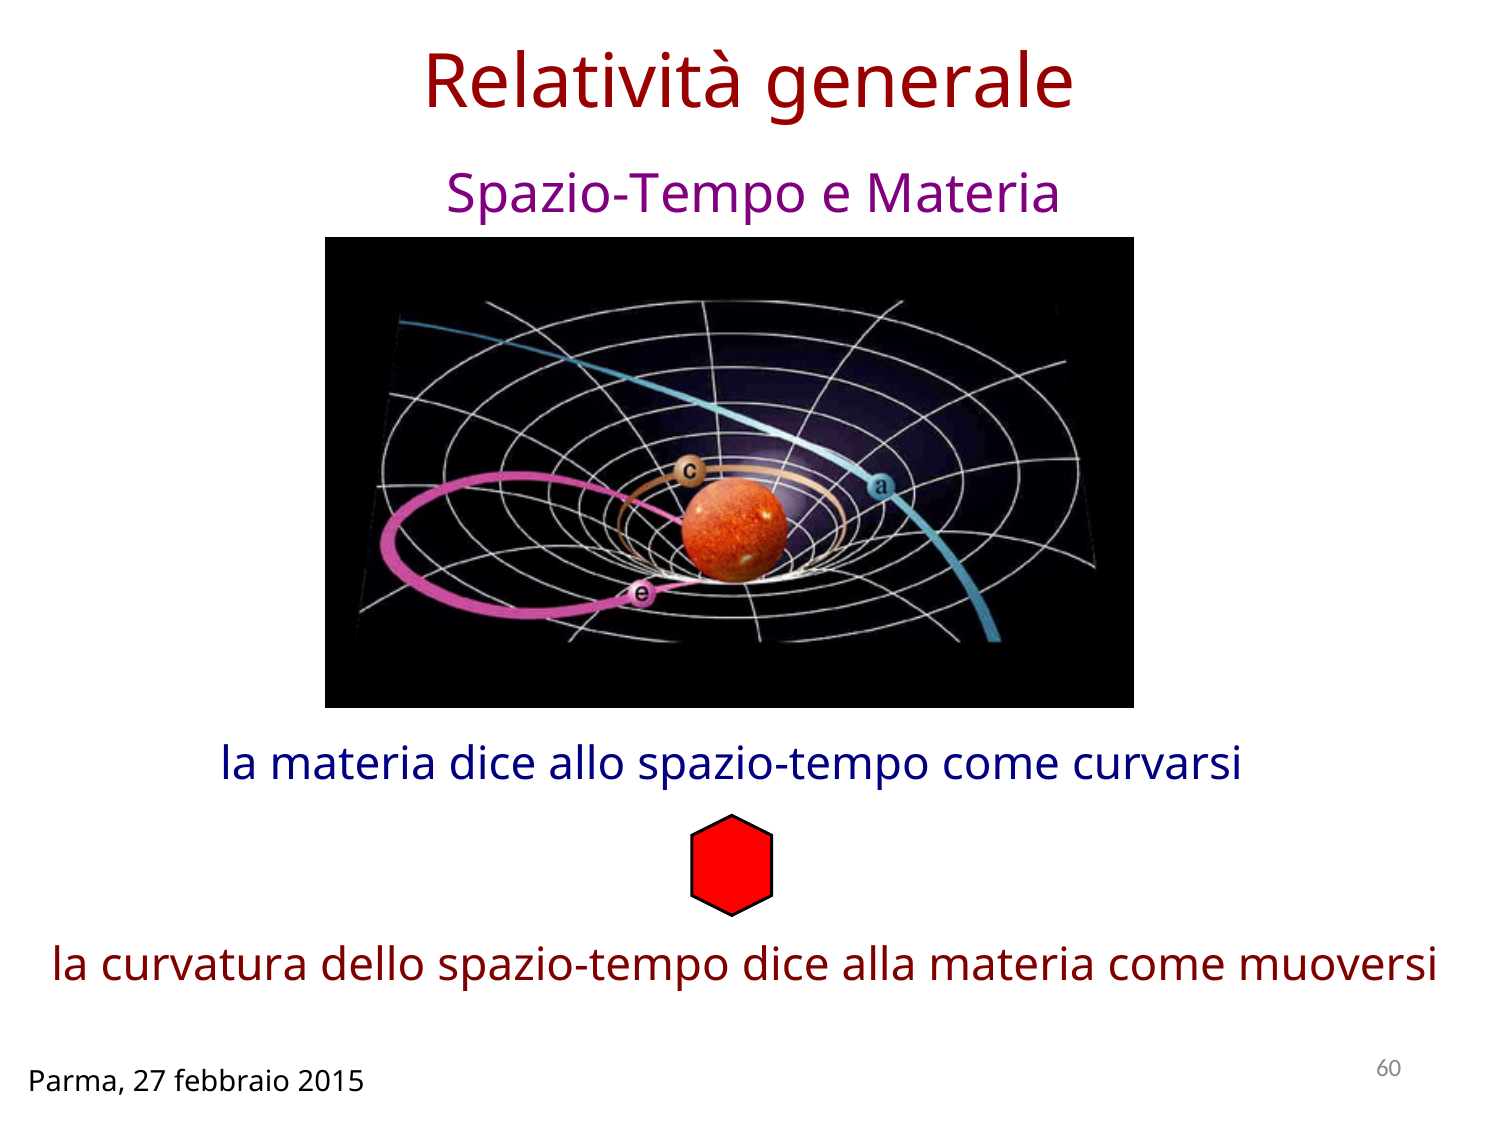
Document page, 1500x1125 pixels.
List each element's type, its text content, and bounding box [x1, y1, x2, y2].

title Spazio-Tempo e Materia [80, 135, 1430, 225]
text_box la materia dice allo spazio-tempo come curvarsi [205, 726, 1259, 797]
picture [325, 237, 1134, 708]
text_box [691, 815, 772, 916]
text_box la curvatura dello spazio-tempo dice alla materia come muoversi [36, 926, 1455, 997]
text_box <number> [1074, 1042, 1417, 1095]
title Relatività generale [74, 5, 1424, 119]
